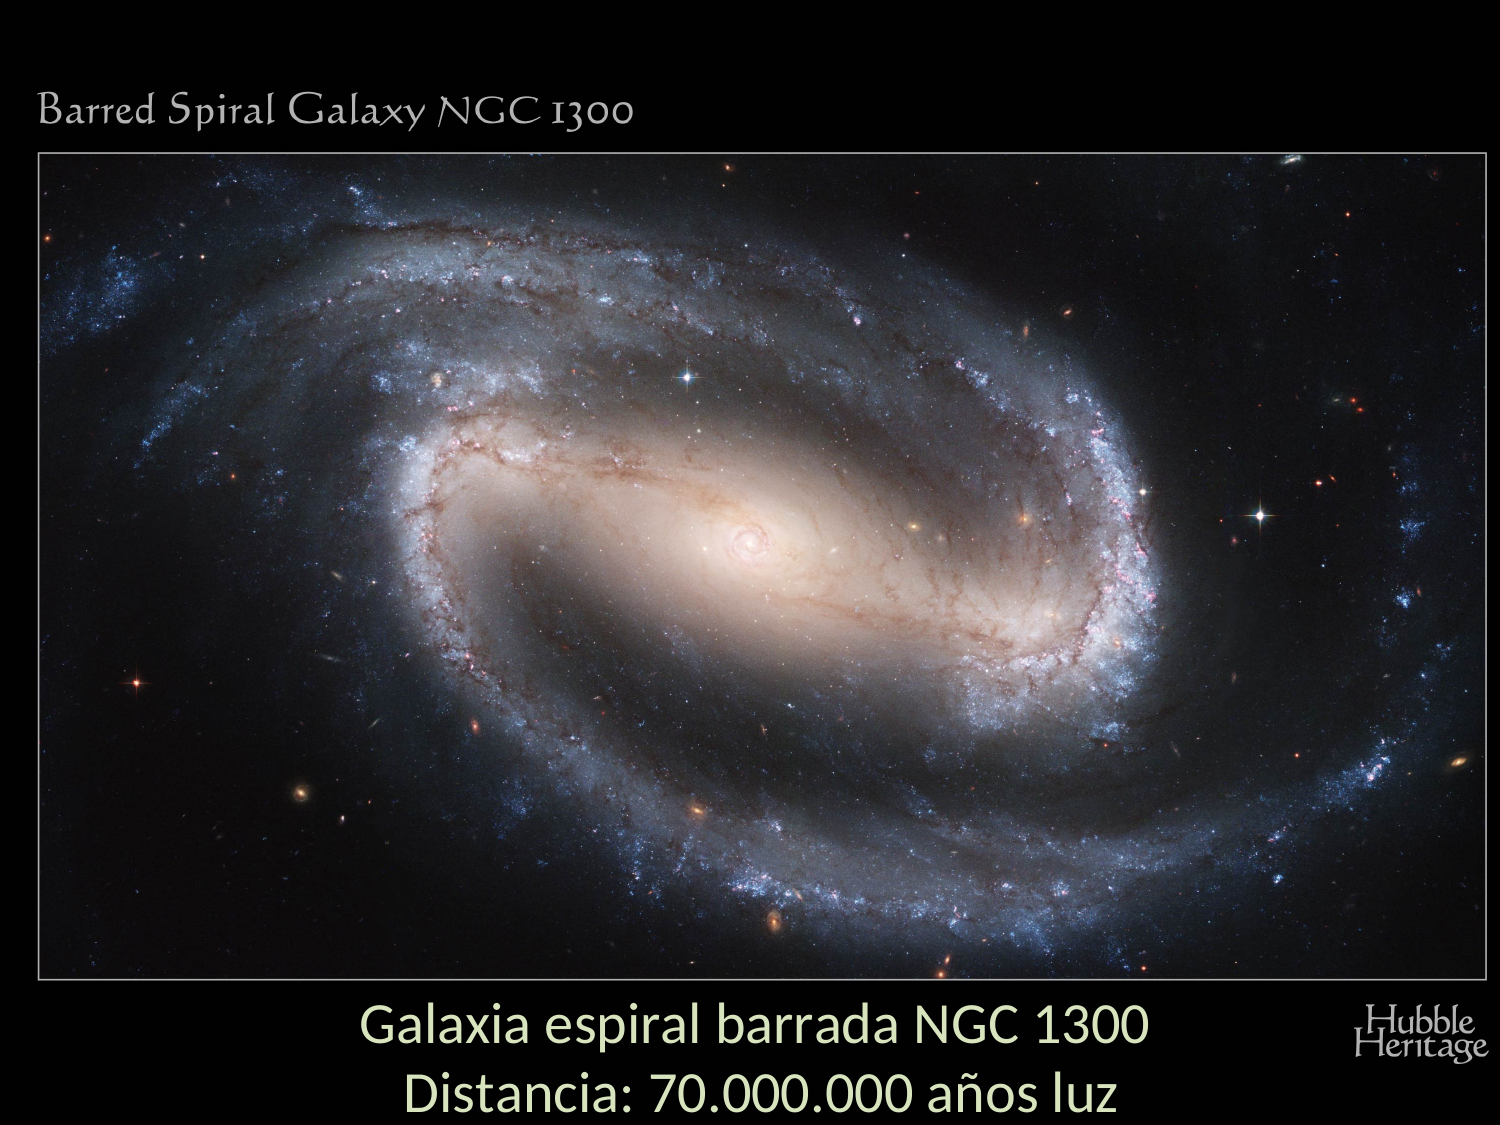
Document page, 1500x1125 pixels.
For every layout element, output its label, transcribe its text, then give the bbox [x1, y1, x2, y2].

picture [0, 0, 1500, 1125]
title Galaxia espiral barrada NGC 1300 Distancia: 70.000.000 años luz [246, 960, 1278, 1125]
